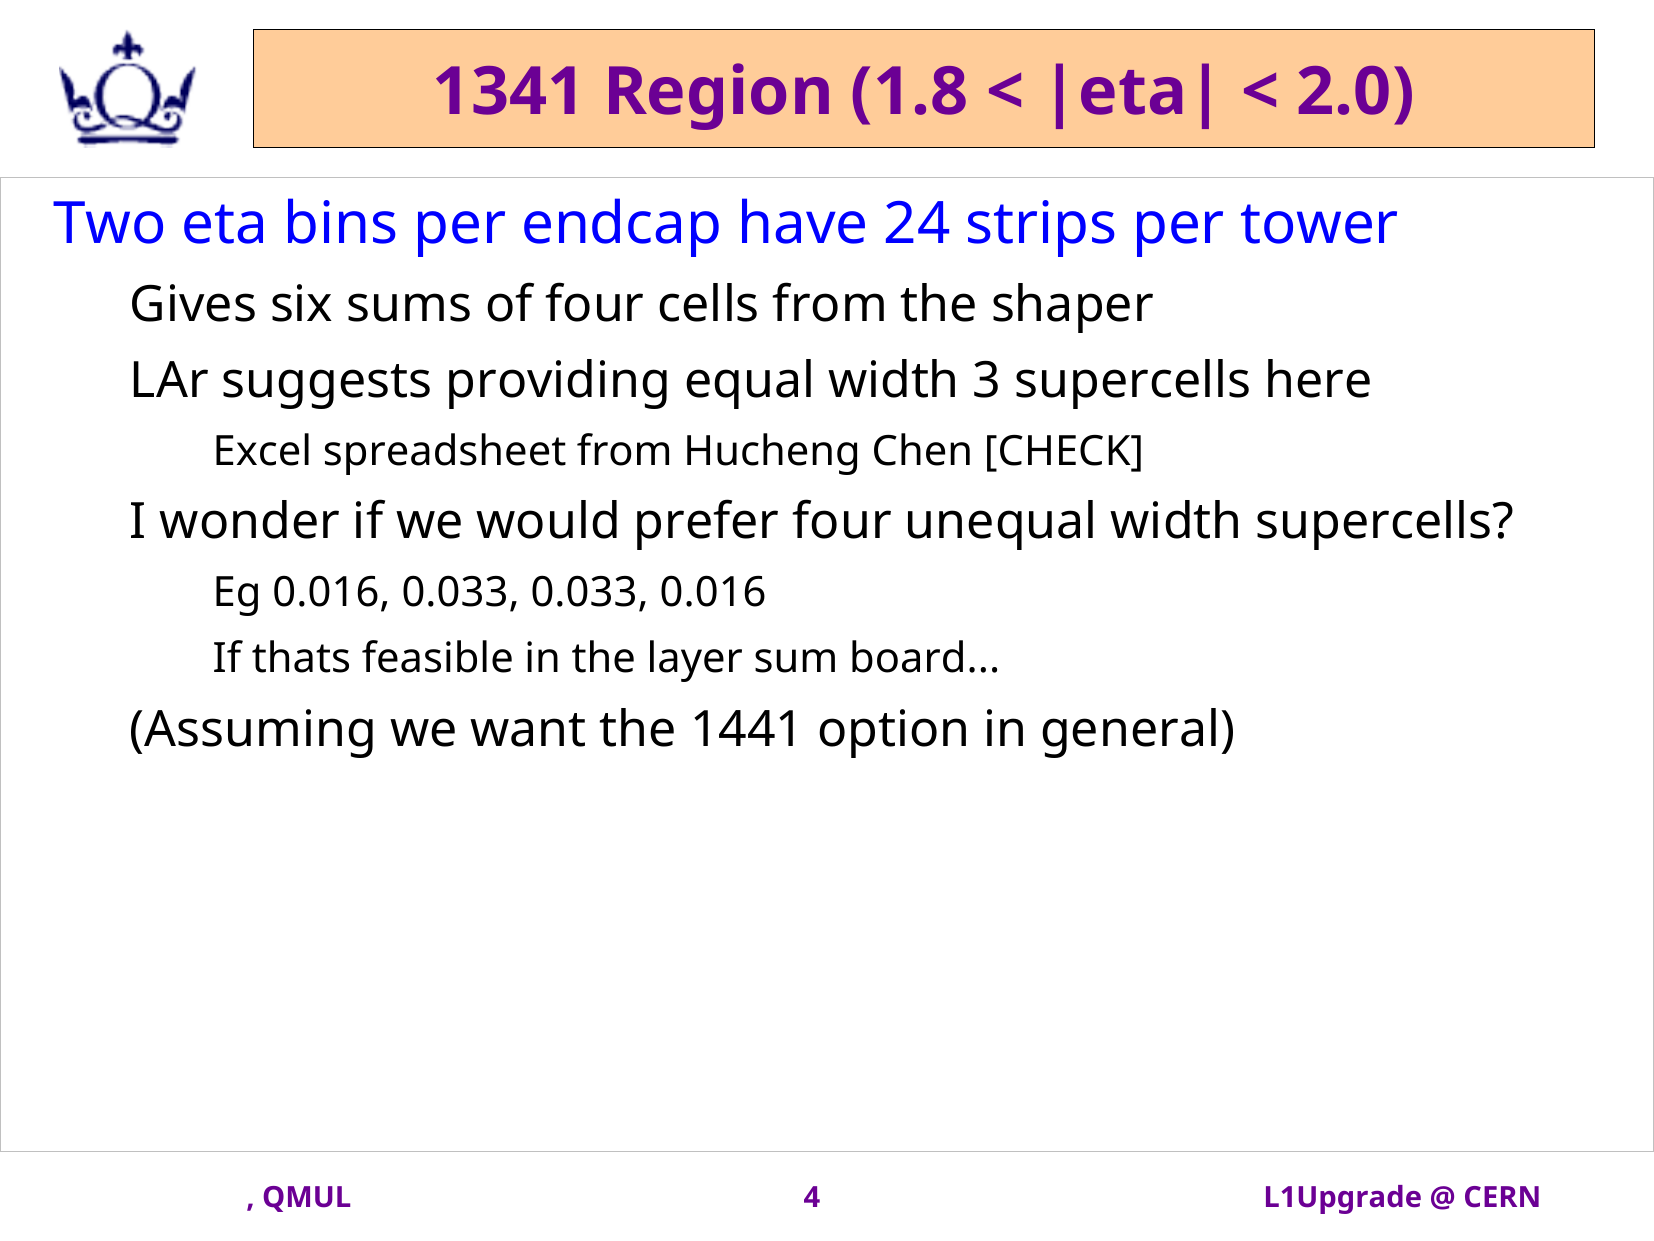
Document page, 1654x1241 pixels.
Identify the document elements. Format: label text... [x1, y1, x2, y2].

list Two eta bins per endcap have 24 strips per tower Gives six sums of four cells from the shaper LAr suggests providing equal width 3 supercells here Excel spreadsheet from Hucheng Chen [CHECK] I wonder if we would prefer four unequal width supercells? Eg 0.016, 0.033, 0.033, 0.016 If thats feasible in the layer sum board... (Assuming we want the 1441 option in general) [35, 186, 1626, 1137]
picture [59, 29, 200, 148]
title 1341 Region (1.8 < |eta| < 2.0) [253, 29, 1595, 148]
